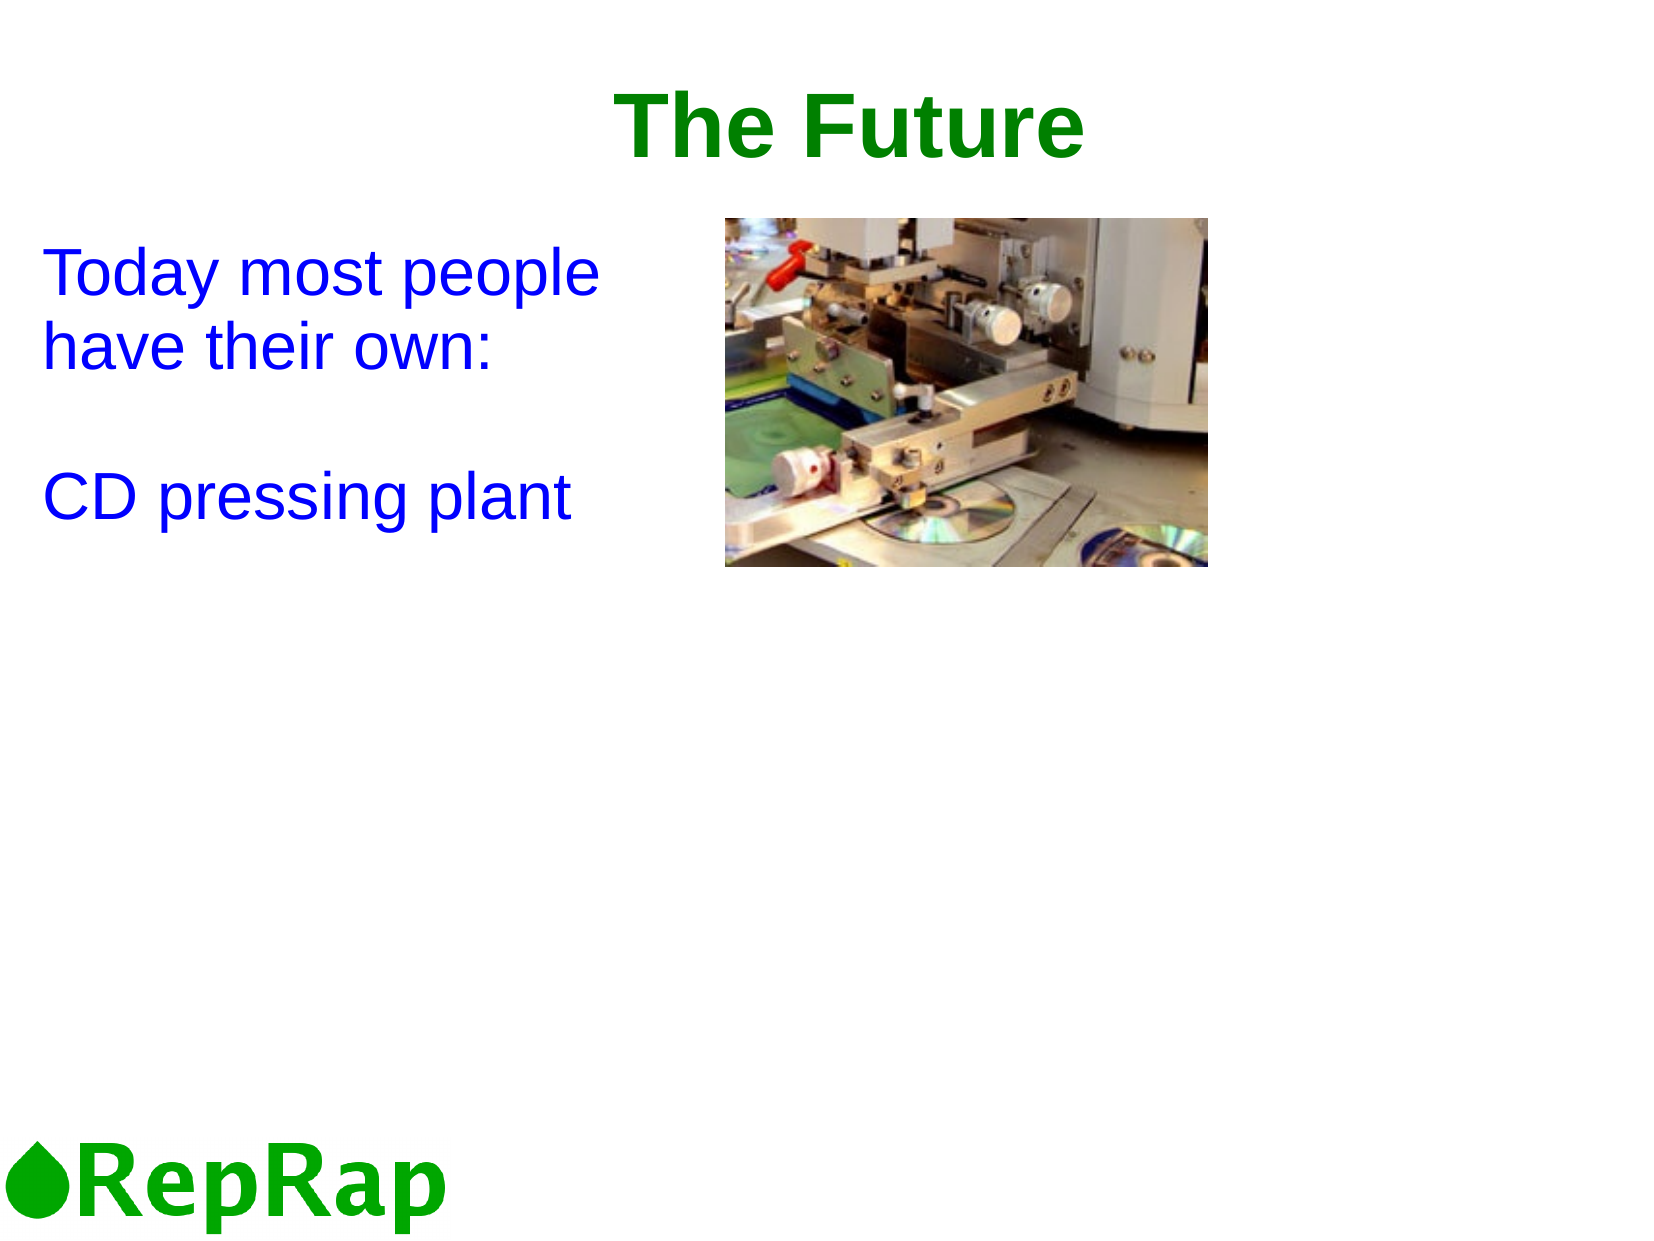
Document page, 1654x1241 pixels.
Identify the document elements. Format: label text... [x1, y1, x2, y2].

picture [725, 218, 1208, 567]
title The Future [106, 59, 1595, 296]
text_box Today most people have their own: CD pressing plant [42, 189, 650, 1103]
picture [0, 1137, 451, 1240]
